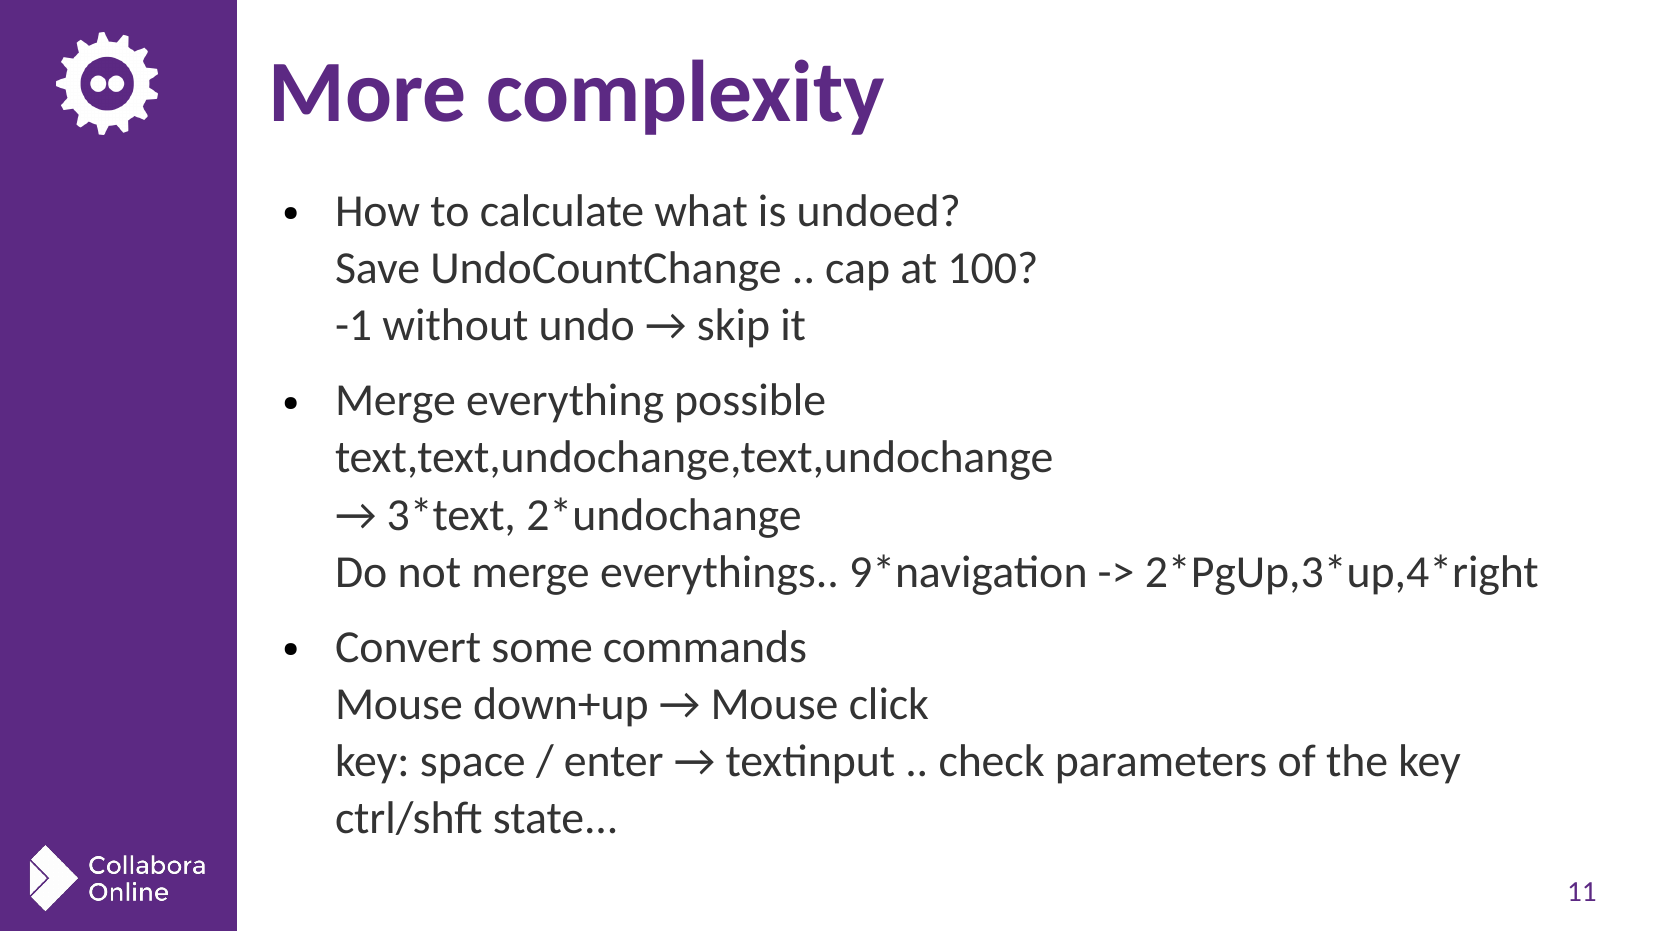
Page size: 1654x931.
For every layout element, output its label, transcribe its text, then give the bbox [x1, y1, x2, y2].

list How to calculate what is undoed? Save UndoCountChange .. cap at 100? -1 without undo → skip it Merge everything possible text,text,undochange,text,undochange → 3*text, 2*undochange Do not merge everythings.. 9*navigation -> 2*PgUp,3*up,4*right Convert some commands Mouse down+up → Mouse click key: space / enter → textinput .. check parameters of the key ctrl/shft state... [264, 180, 1625, 903]
picture [56, 32, 158, 135]
title More complexity [268, 12, 1654, 144]
picture [25, 840, 209, 916]
